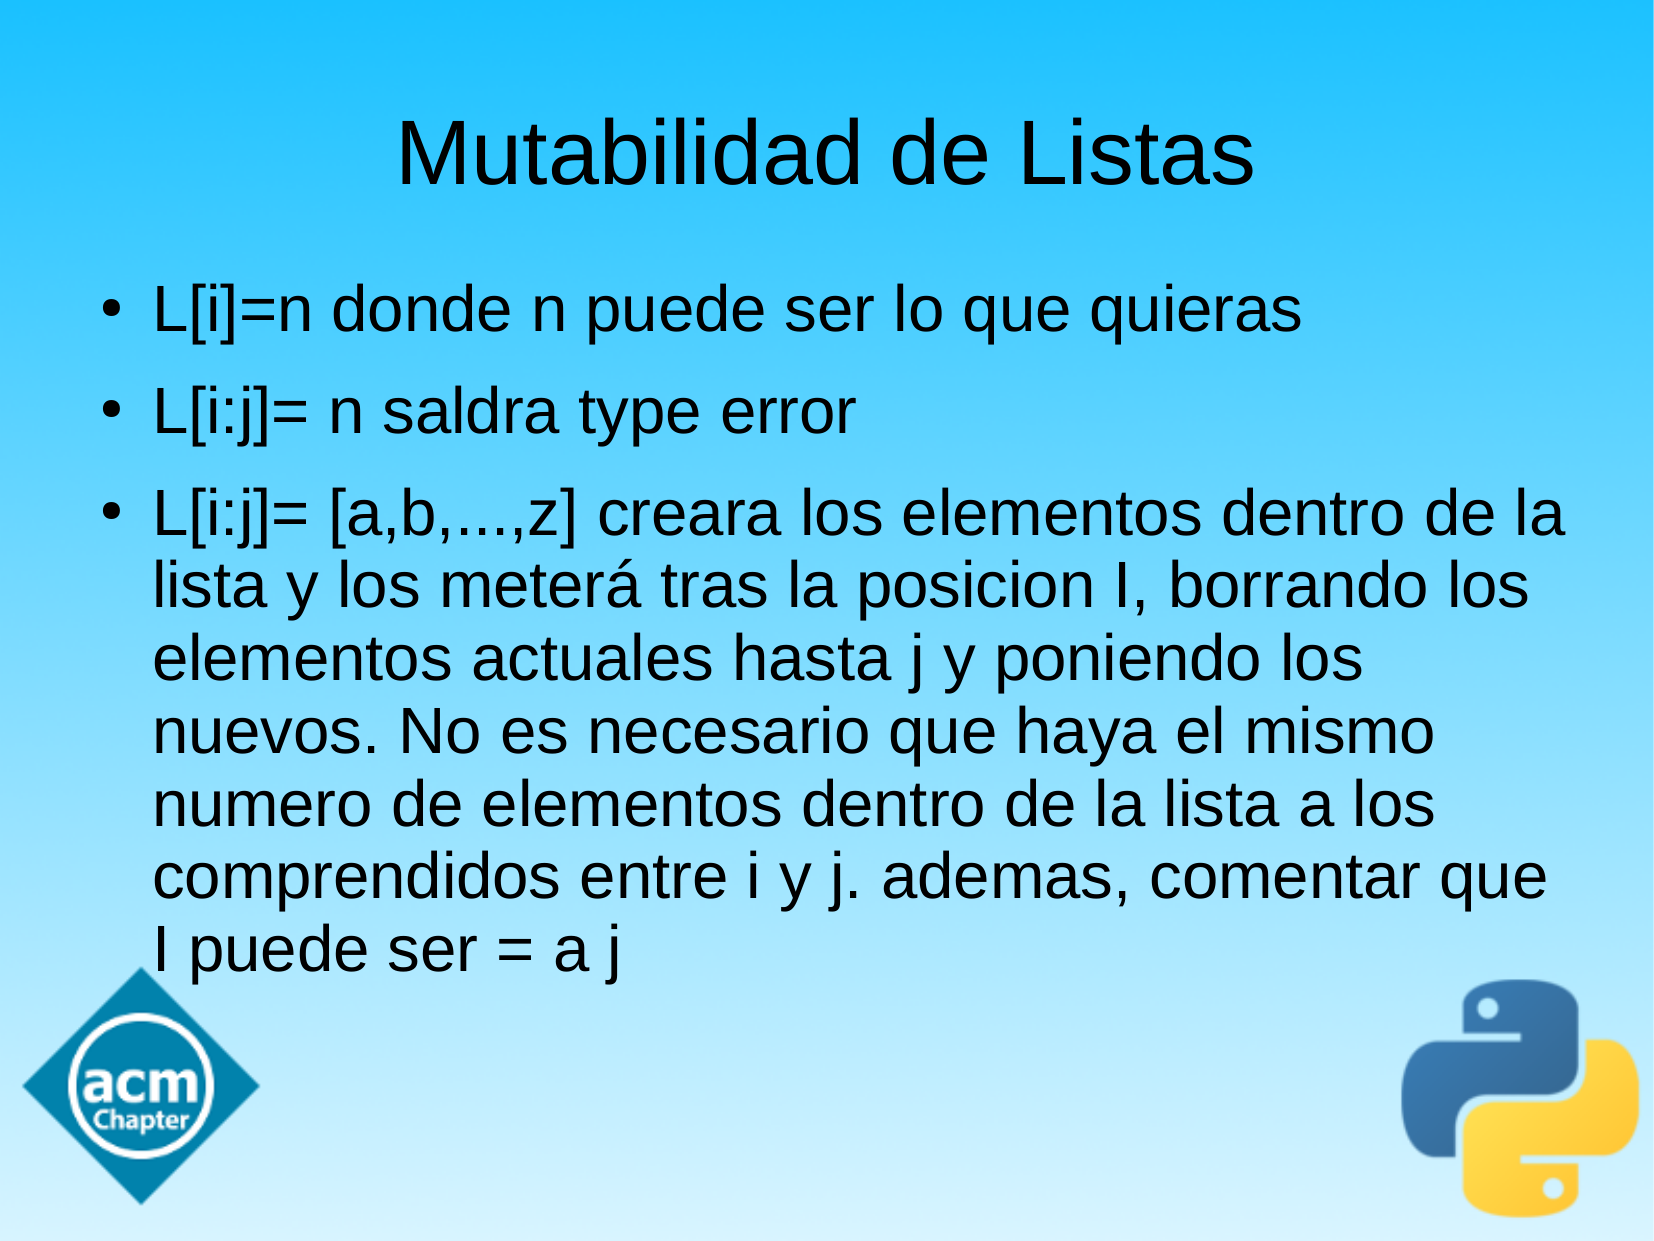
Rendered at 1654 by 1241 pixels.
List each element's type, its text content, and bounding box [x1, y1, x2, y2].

picture [0, 0, 1654, 1241]
list L[i]=n donde n puede ser lo que quieras L[i:j]= n saldra type error L[i:j]= [a,b,...,z] creara los elementos dentro de la lista y los meterá tras la posicion I, borrando los elementos actuales hasta j y poniendo los nuevos. No es necesario que haya el mismo numero de elementos dentro de la lista a los comprendidos entre i y j. ademas, comentar que I puede ser = a j [82, 272, 1571, 993]
title Mutabilidad de Listas [82, 49, 1571, 257]
